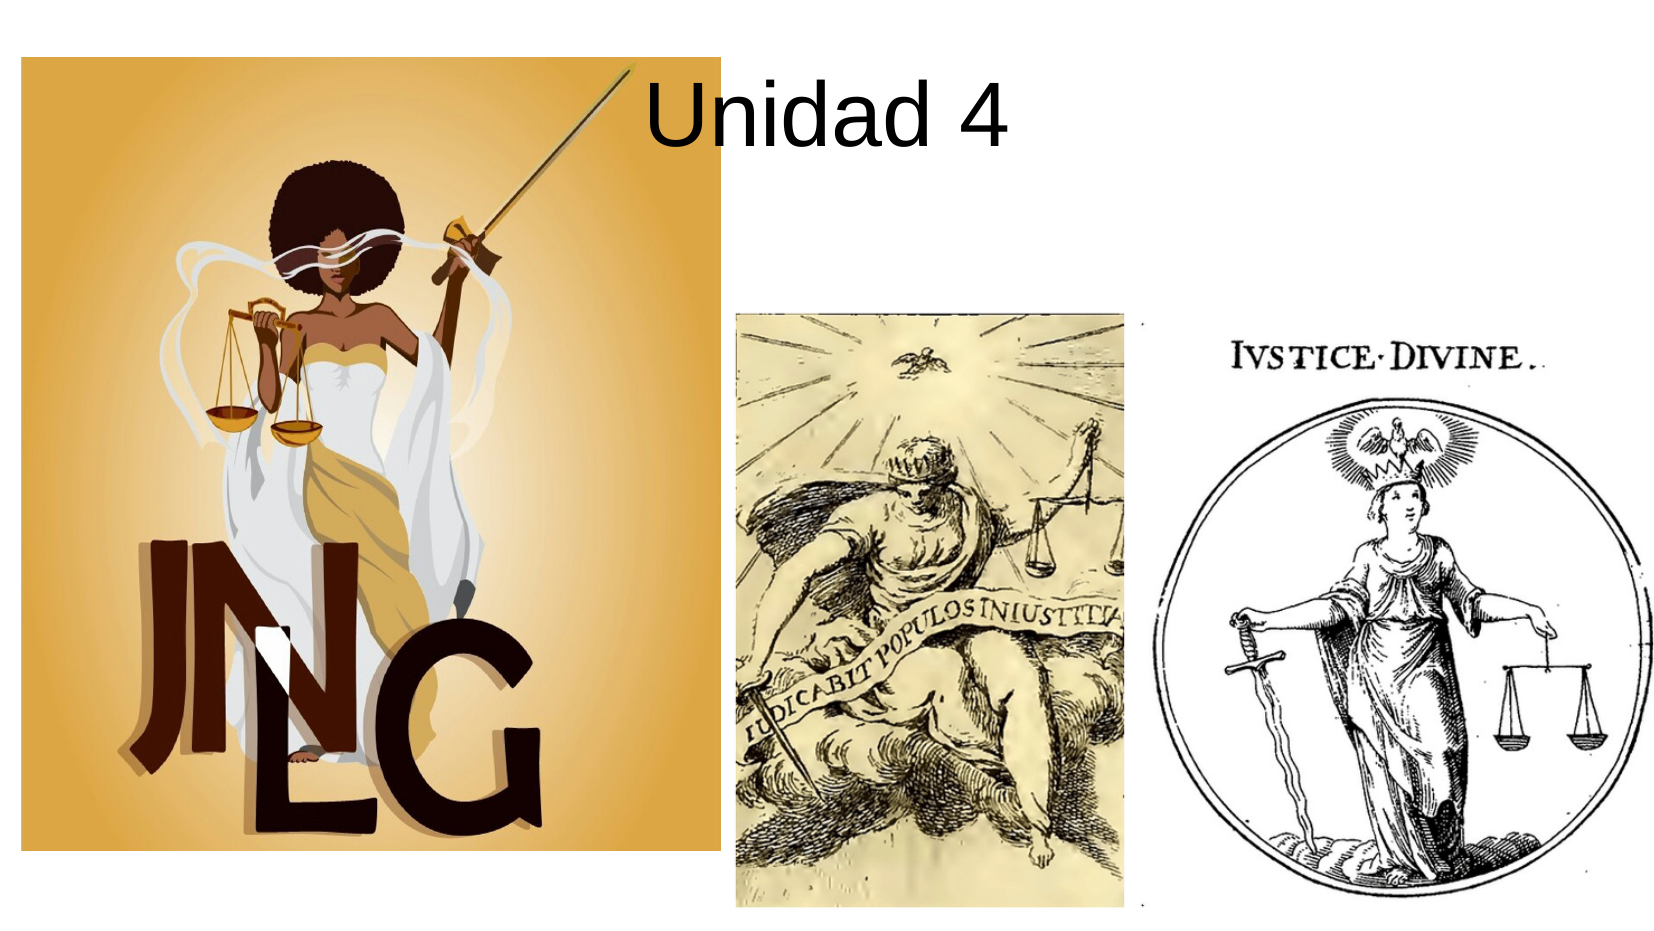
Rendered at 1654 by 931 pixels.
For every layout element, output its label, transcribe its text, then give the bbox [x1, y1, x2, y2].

picture [21, 57, 721, 851]
picture [727, 307, 1654, 914]
title Unidad 4 [82, 37, 1571, 193]
